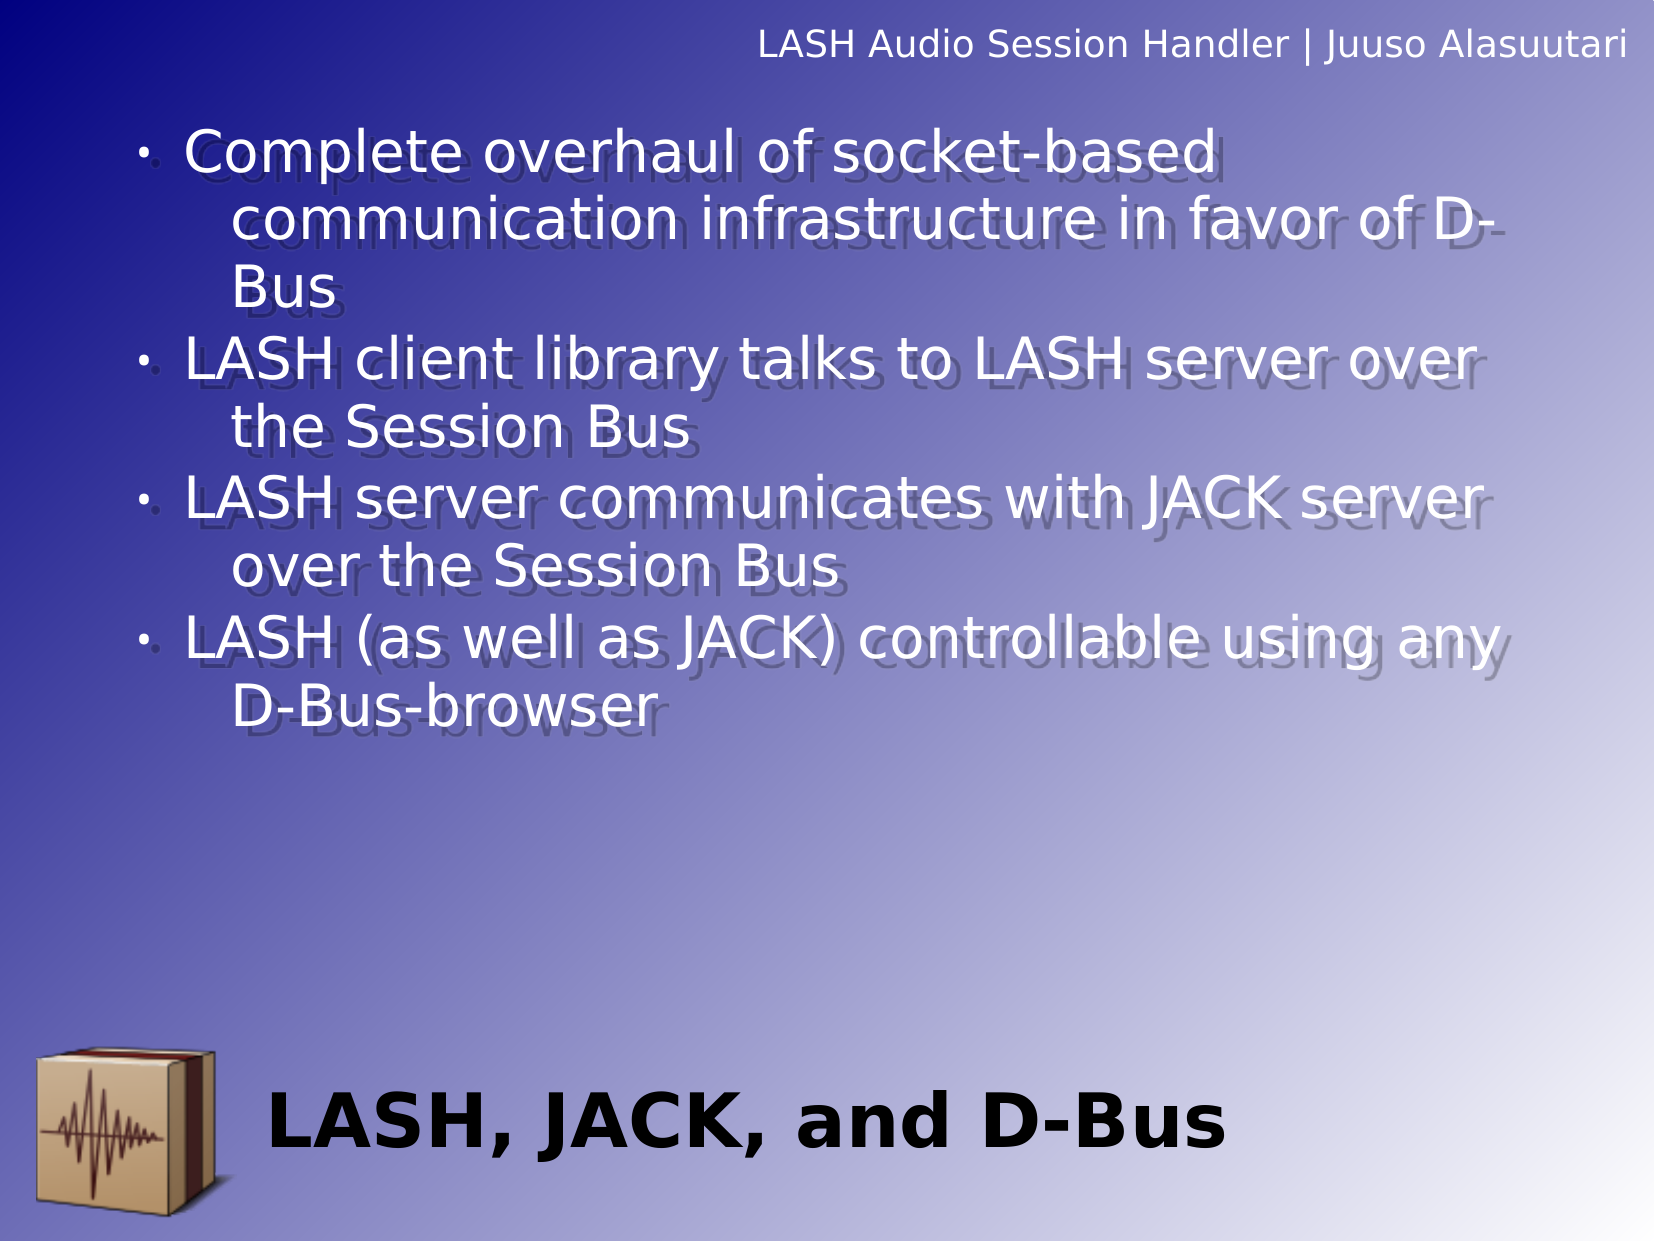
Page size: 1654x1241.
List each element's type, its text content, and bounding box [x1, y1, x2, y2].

title LASH, JACK, and D-Bus [265, 1040, 1625, 1204]
list Complete overhaul of socket-based communication infrastructure in favor of D-Bus LASH client library talks to LASH server over the Session Bus LASH server communicates with JACK server over the Session Bus LASH (as well as JACK) controllable using any D-Bus-browser [88, 118, 1565, 960]
picture [36, 1033, 237, 1234]
